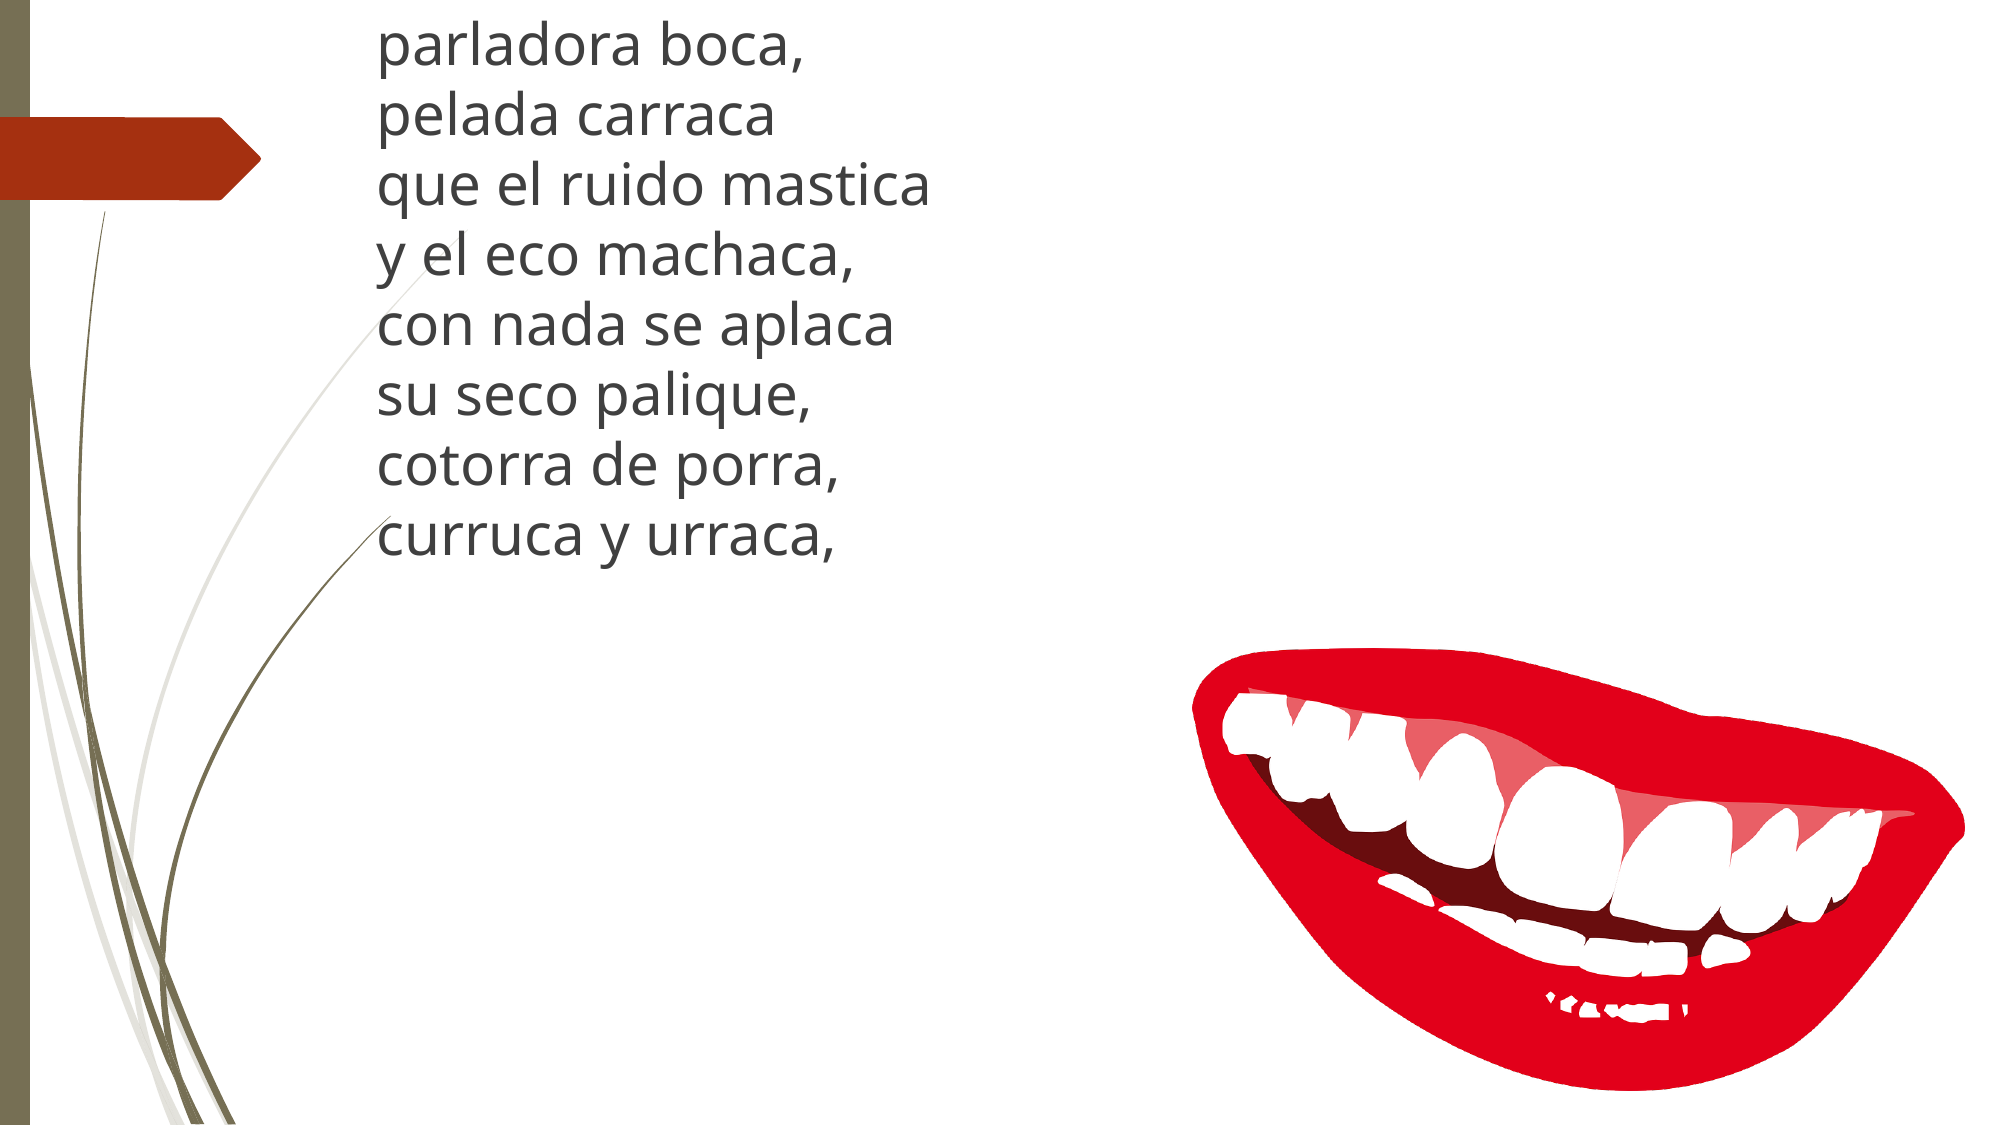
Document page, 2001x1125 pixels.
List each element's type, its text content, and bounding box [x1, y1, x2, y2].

list parladora boca, pelada carraca que el ruido mastica y el eco machaca, con nada se aplaca su seco palique, cotorra de porra, curruca y urraca, [361, 0, 1723, 582]
picture [1192, 648, 1965, 1091]
